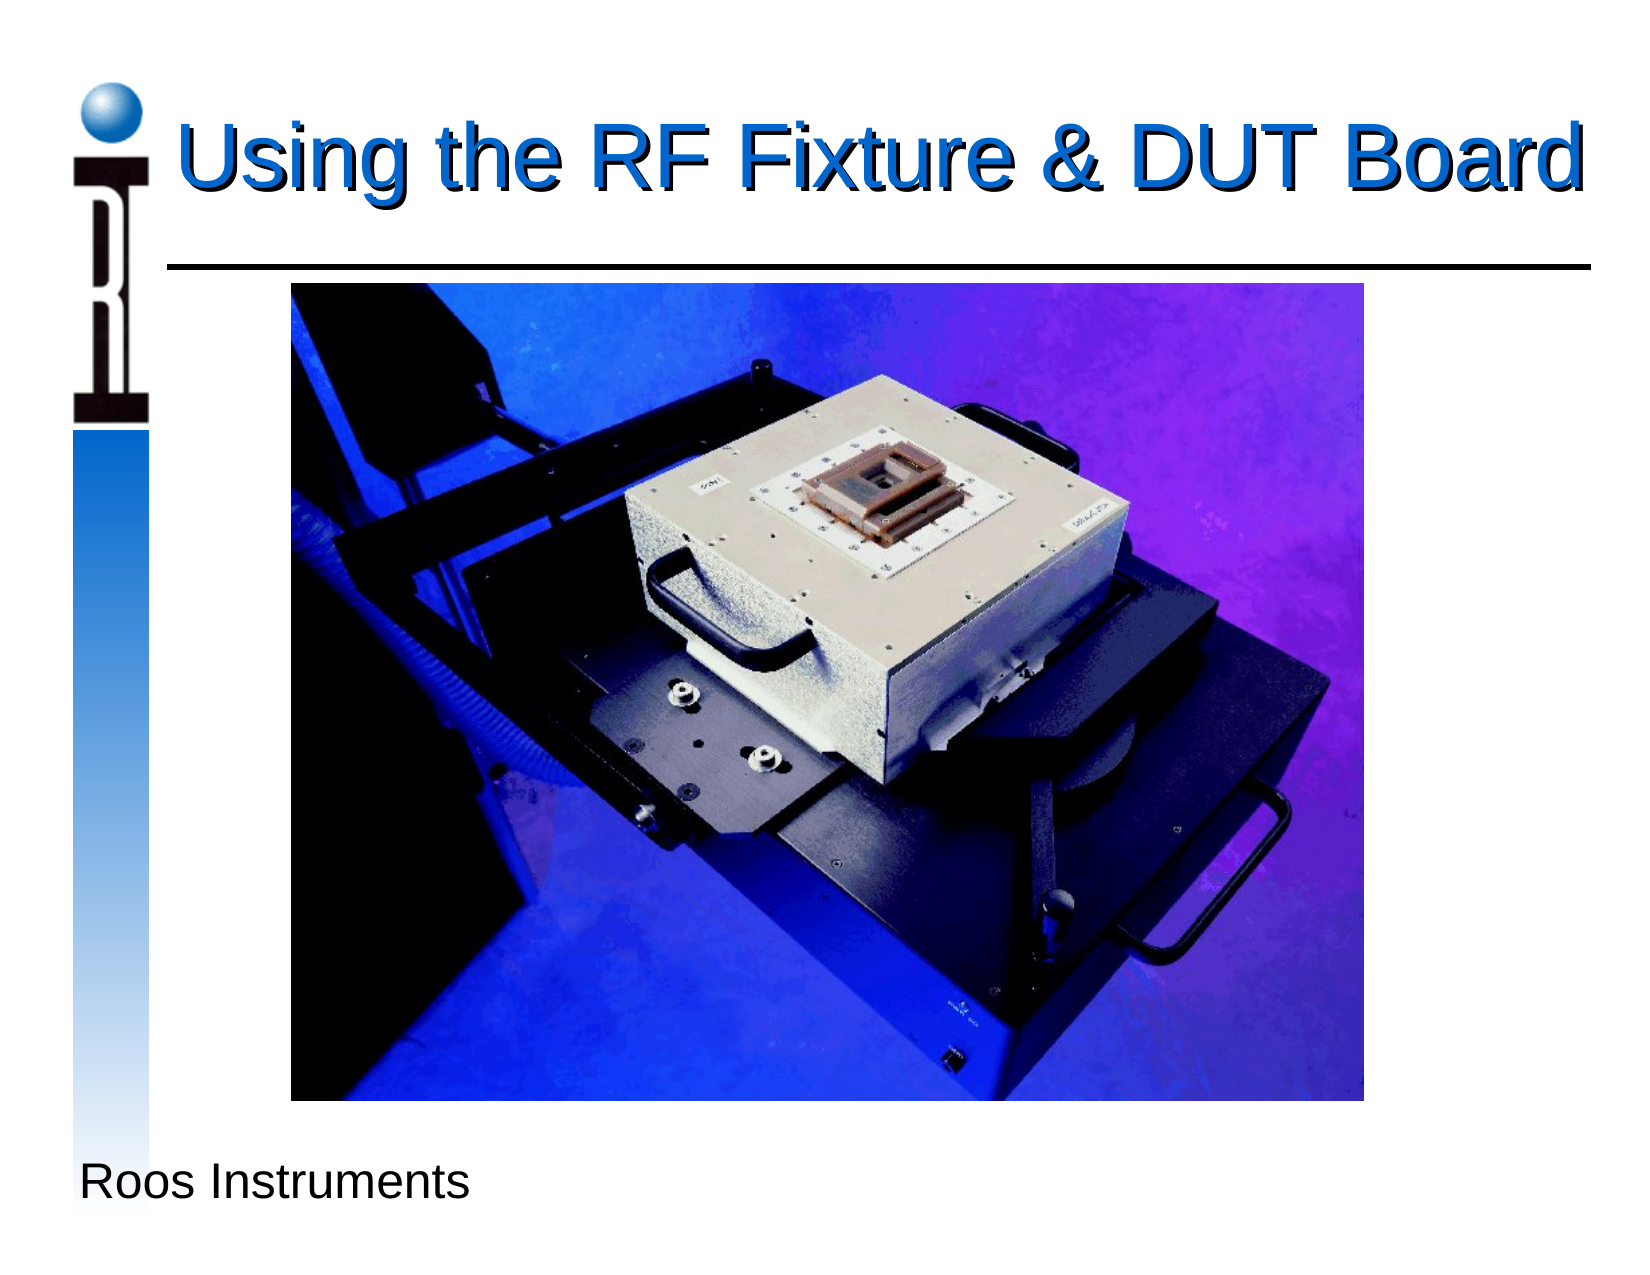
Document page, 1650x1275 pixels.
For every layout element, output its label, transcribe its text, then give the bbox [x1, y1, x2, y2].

title Using the RF Fixture & DUT Board [171, 59, 1591, 253]
picture [291, 283, 1364, 1101]
picture [69, 78, 154, 430]
